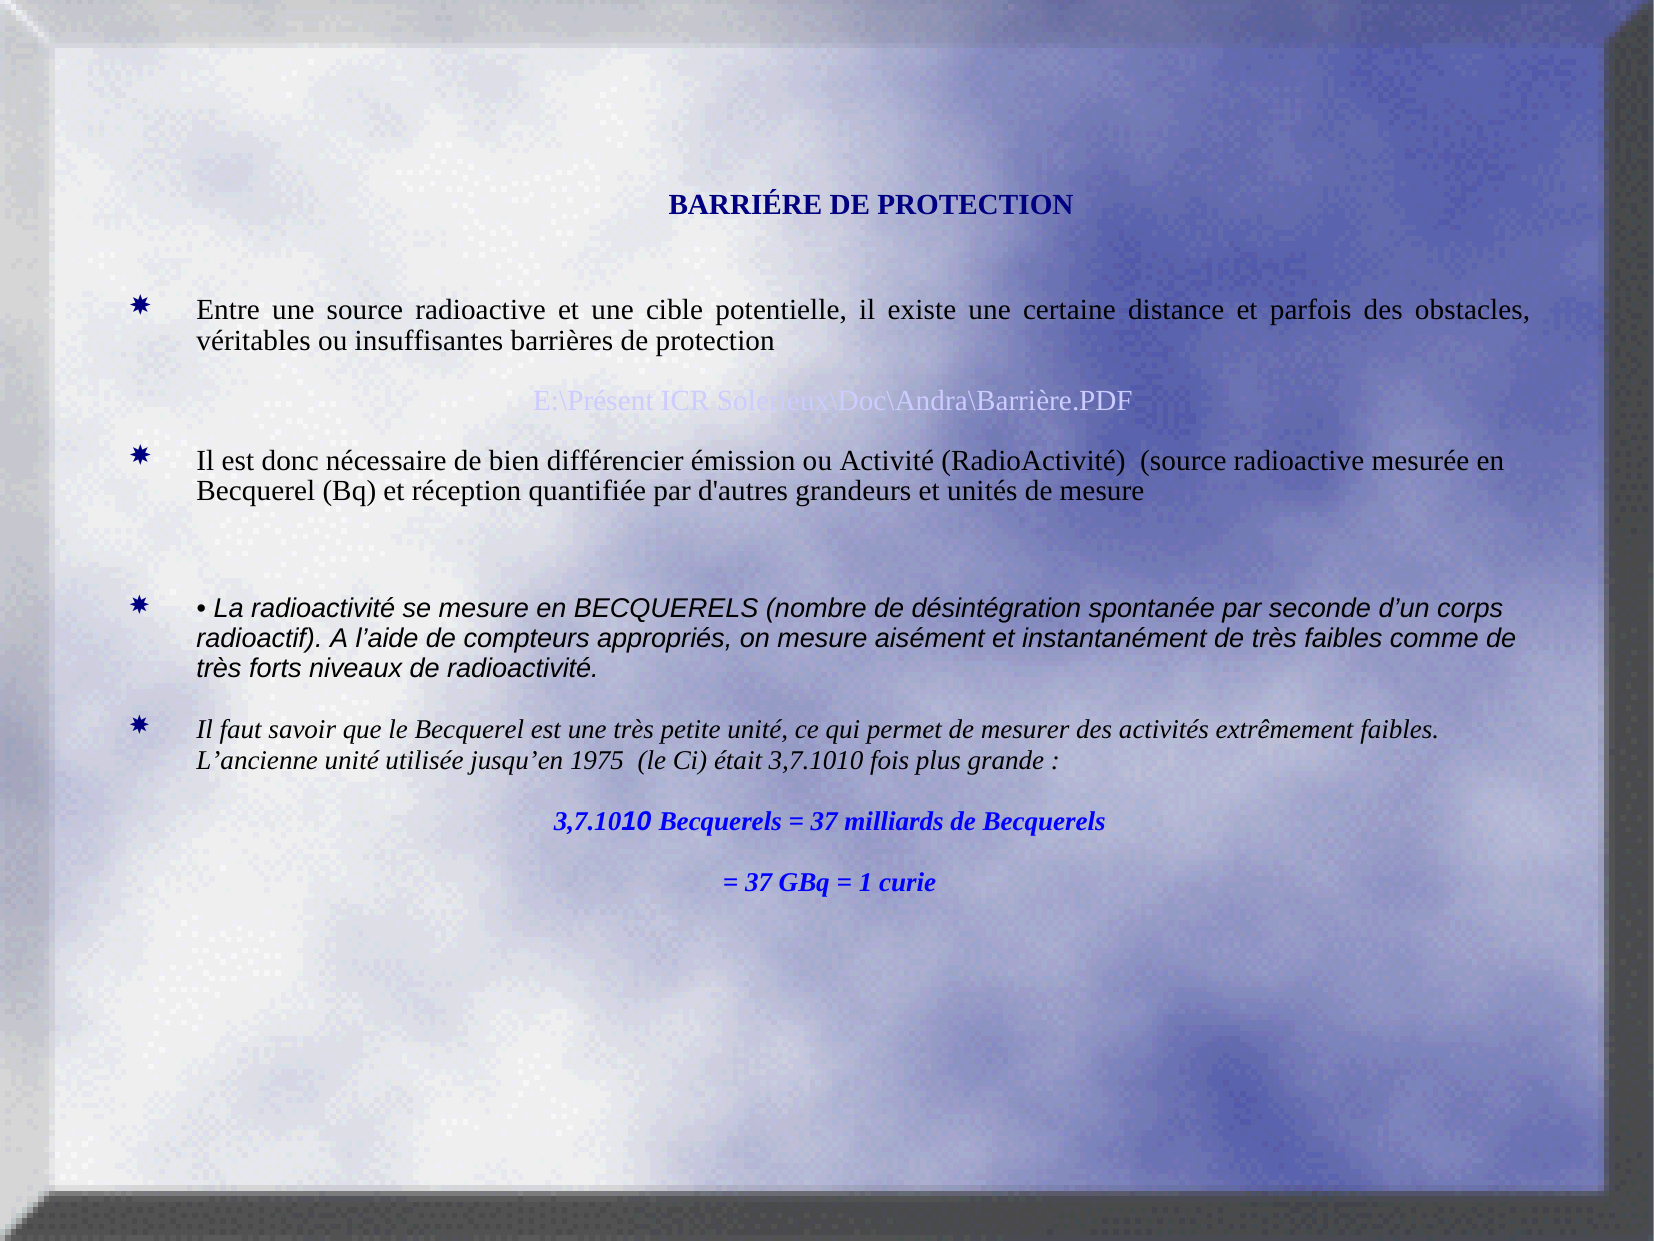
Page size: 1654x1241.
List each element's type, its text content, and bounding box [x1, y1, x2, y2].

title BARRIÉRE DE PROTECTION [201, 105, 1542, 306]
list Entre une source radioactive et une cible potentielle, il existe une certaine distance et parfois des obstacles, véritables ou insuffisantes barrières de protection E:\Présent ICR Solerieux\Doc\Andra\Barrière.PDF Il est donc nécessaire de bien différencier émission ou Activité (RadioActivité) (source radioactive mesurée en Becquerel (Bq) et réception quantifiée par d'autres grandeurs et unités de mesure • La radioactivité se mesure en BECQUERELS (nombre de désintégration spontanée par seconde d’un corps radioactif). A l’aide de compteurs appropriés, on mesure aisément et instantanément de très faibles comme de très forts niveaux de radioactivité. Il faut savoir que le Becquerel est une très petite unité, ce qui permet de mesurer des activités extrêmement faibles. L’ancienne unité utilisée jusqu’en 1975 (le Ci) était 3,7.1010 fois plus grande : 3,7.1010 Becquerels = 37 milliards de Becquerels = 37 GBq = 1 curie [121, 295, 1532, 1104]
picture [0, 0, 1654, 1241]
